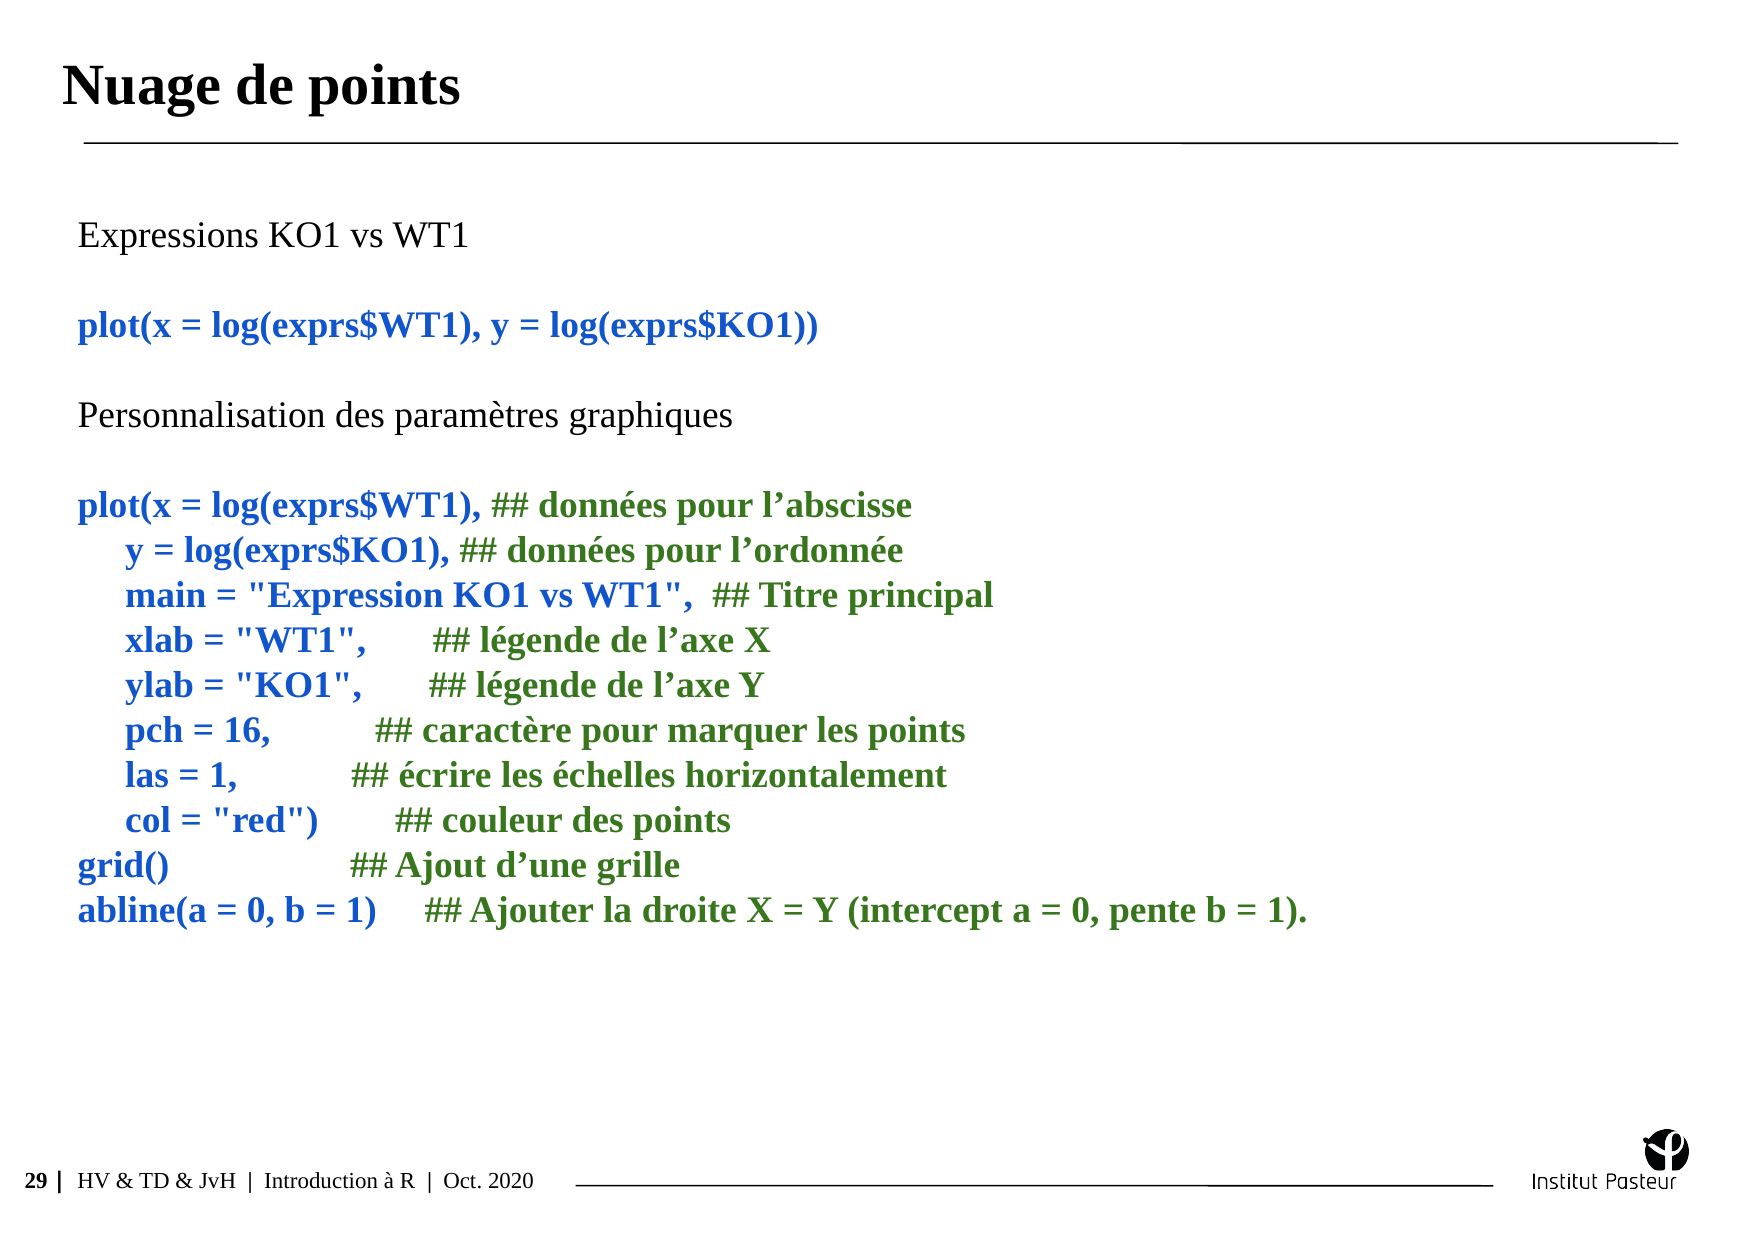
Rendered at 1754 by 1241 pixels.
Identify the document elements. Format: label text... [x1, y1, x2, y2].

list Expressions KO1 vs WT1 plot(x = log(exprs$WT1), y = log(exprs$KO1)) Personnalisation des paramètres graphiques plot(x = log(exprs$WT1), ## données pour l’abscisse y = log(exprs$KO1), ## données pour l’ordonnée main = "Expression KO1 vs WT1", ## Titre principal xlab = "WT1", ## légende de l’axe X ylab = "KO1", ## légende de l’axe Y pch = 16, ## caractère pour marquer les points las = 1, ## écrire les échelles horizontalement col = "red") ## couleur des points grid() ## Ajout d’une grille abline(a = 0, b = 1) ## Ajouter la droite X = Y (intercept a = 0, pente b = 1). [62, 194, 1692, 1152]
text_box Nuage de points [62, 2, 1692, 160]
picture [1533, 1152, 1689, 1189]
